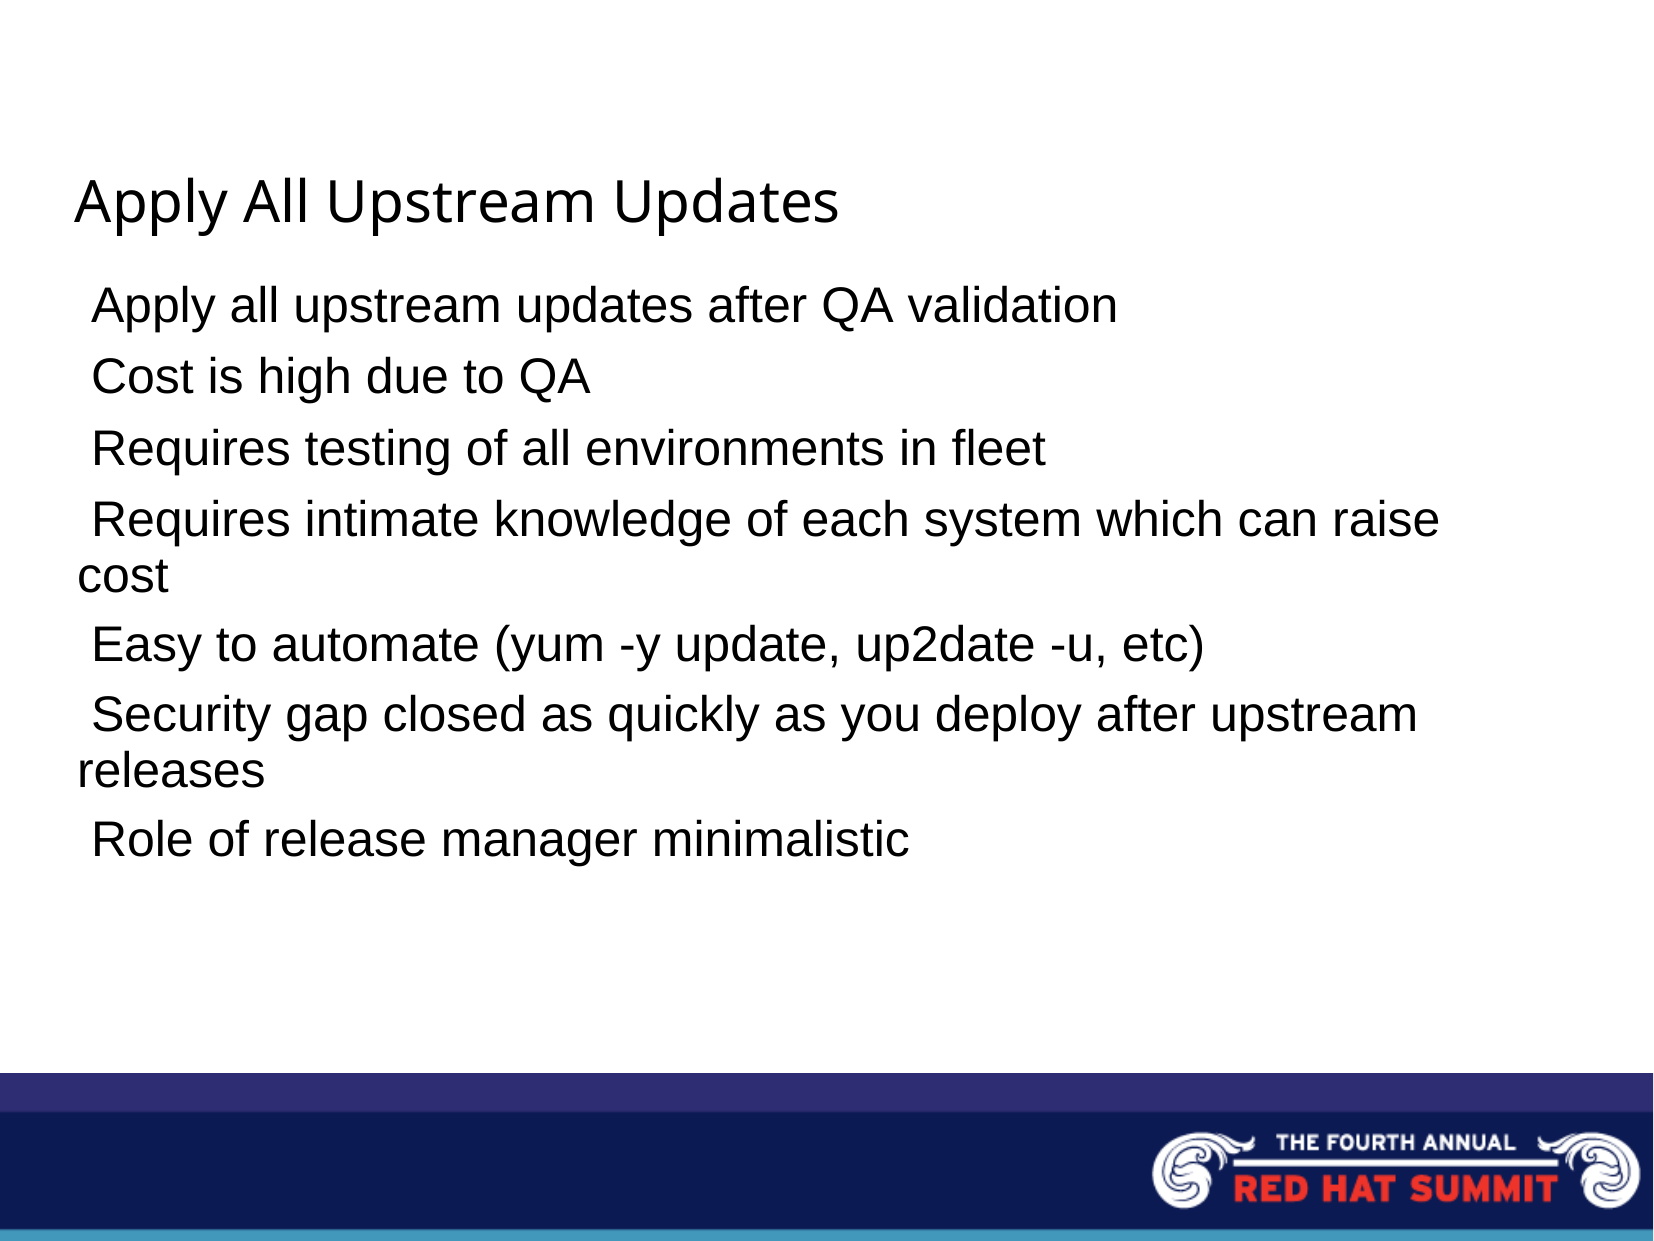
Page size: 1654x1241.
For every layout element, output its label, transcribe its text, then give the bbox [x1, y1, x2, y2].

picture [0, 1073, 1654, 1241]
list Apply all upstream updates after QA validation Cost is high due to QA Requires testing of all environments in fleet Requires intimate knowledge of each system which can raise cost Easy to automate (yum -y update, up2date -u, etc) Security gap closed as quickly as you deploy after upstream releases Role of release manager minimalistic [77, 276, 1500, 1186]
title Apply All Upstream Updates [74, 140, 1506, 259]
